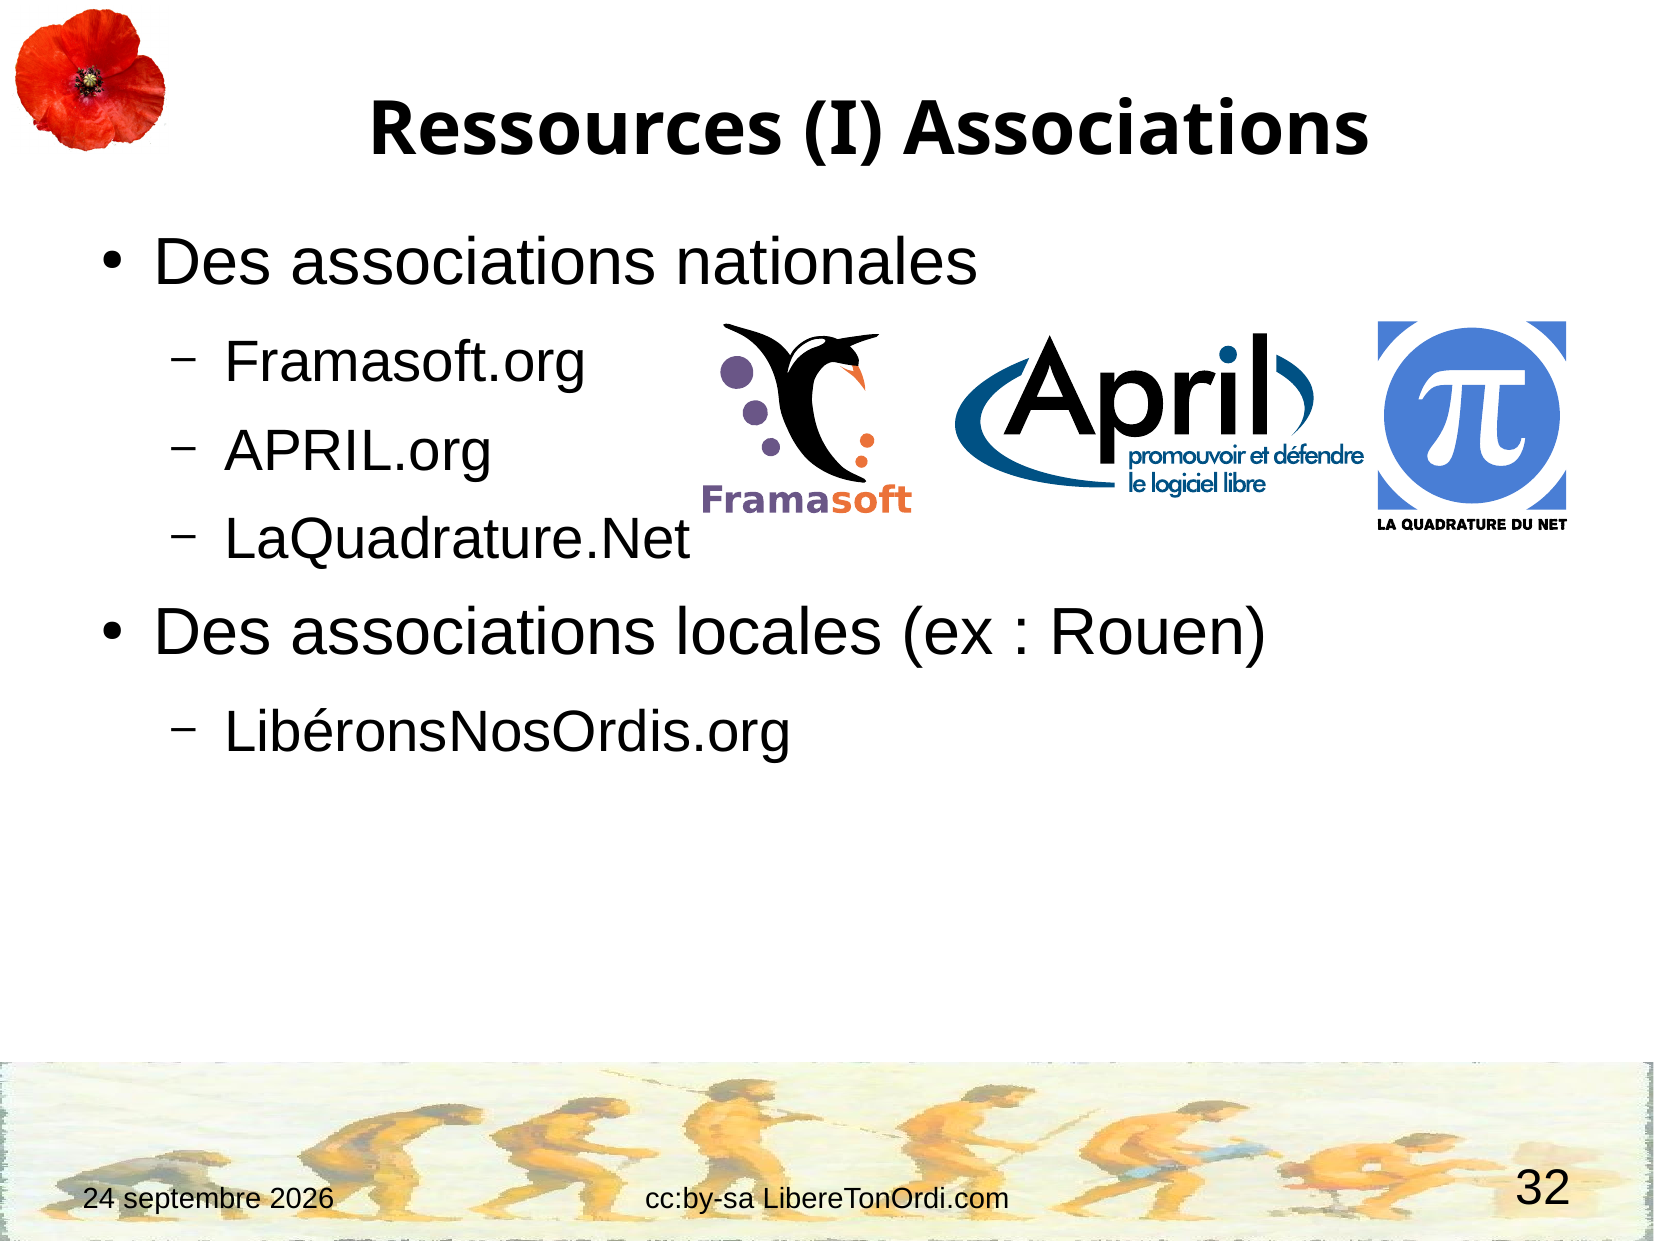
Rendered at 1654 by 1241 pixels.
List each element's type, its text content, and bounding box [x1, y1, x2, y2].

title Ressources (I) Associations [168, 49, 1571, 201]
picture [695, 305, 922, 532]
list Des associations nationales Framasoft.org APRIL.org LaQuadrature.Net Des associations locales (ex : Rouen) LibéronsNosOrdis.org [82, 224, 1571, 1063]
picture [11, 5, 169, 154]
picture [944, 307, 1590, 539]
picture [0, 1062, 1654, 1241]
